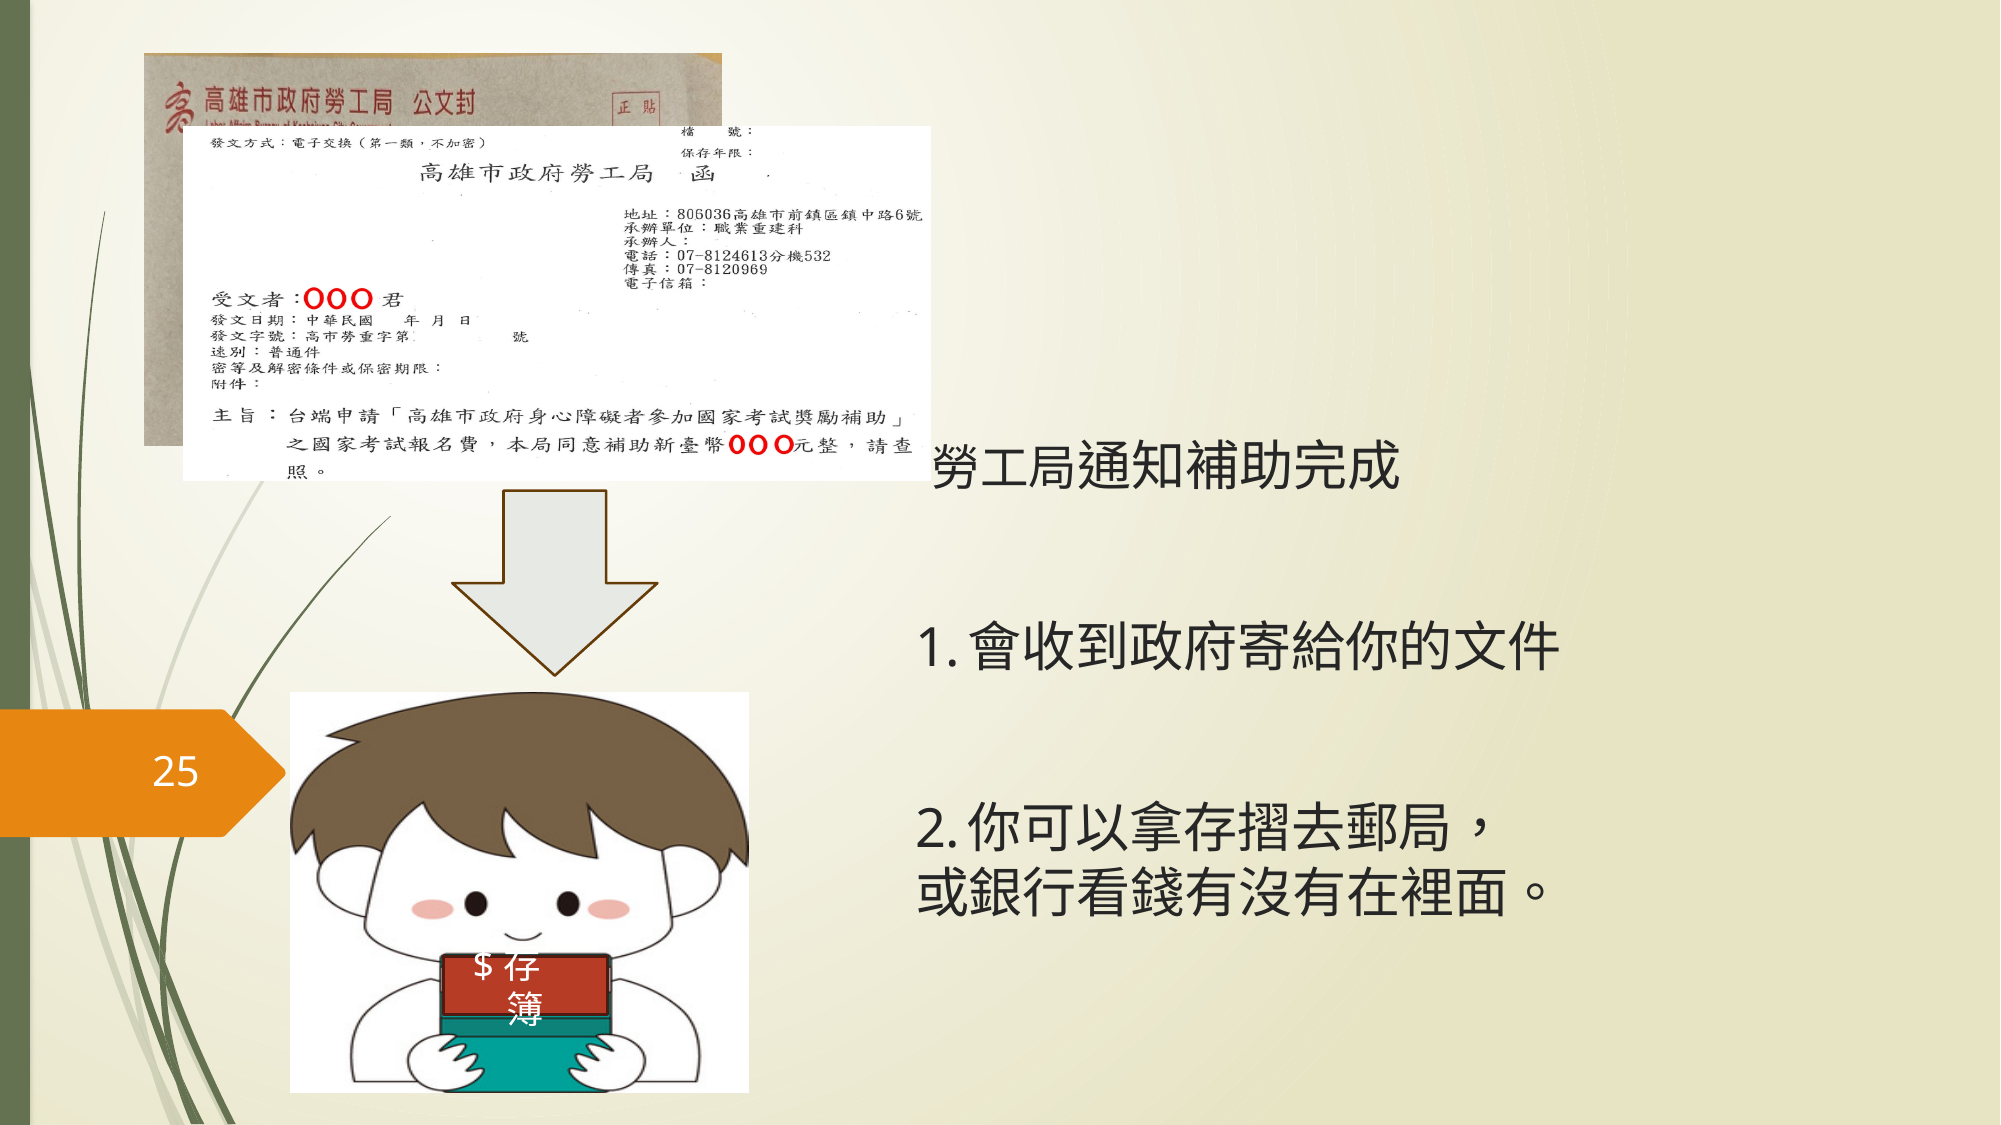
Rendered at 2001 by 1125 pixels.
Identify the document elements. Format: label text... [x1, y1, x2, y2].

picture [290, 692, 749, 1093]
text_box $存 簿 [443, 956, 608, 1015]
picture [55, 916, 251, 1113]
picture [144, 53, 931, 481]
text_box [452, 490, 658, 676]
title 勞工局通知補助完成 1.會收到政府寄給你的文件 2.你可以拿存摺去郵局， 或銀行看錢有沒有在裡面。 [900, 420, 2000, 932]
